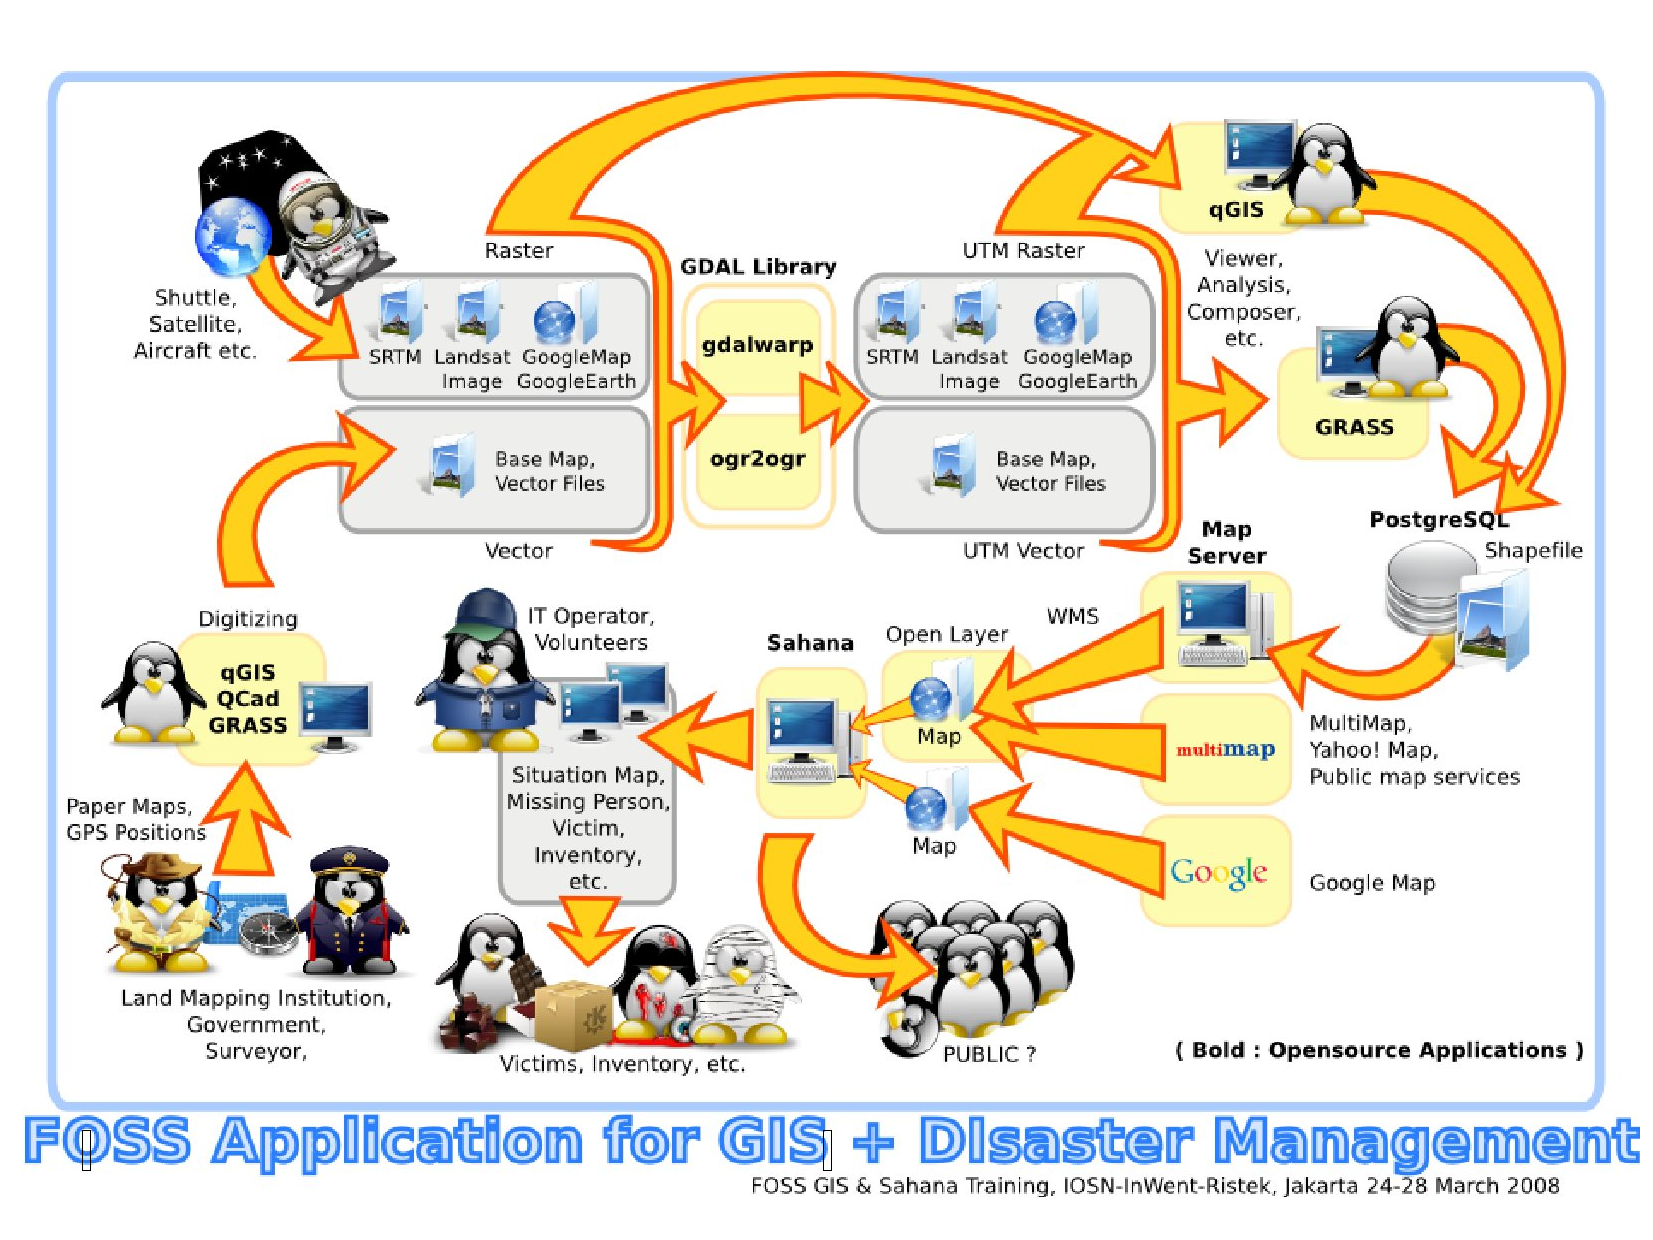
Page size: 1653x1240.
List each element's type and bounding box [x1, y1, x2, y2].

picture [22, 69, 1640, 1198]
